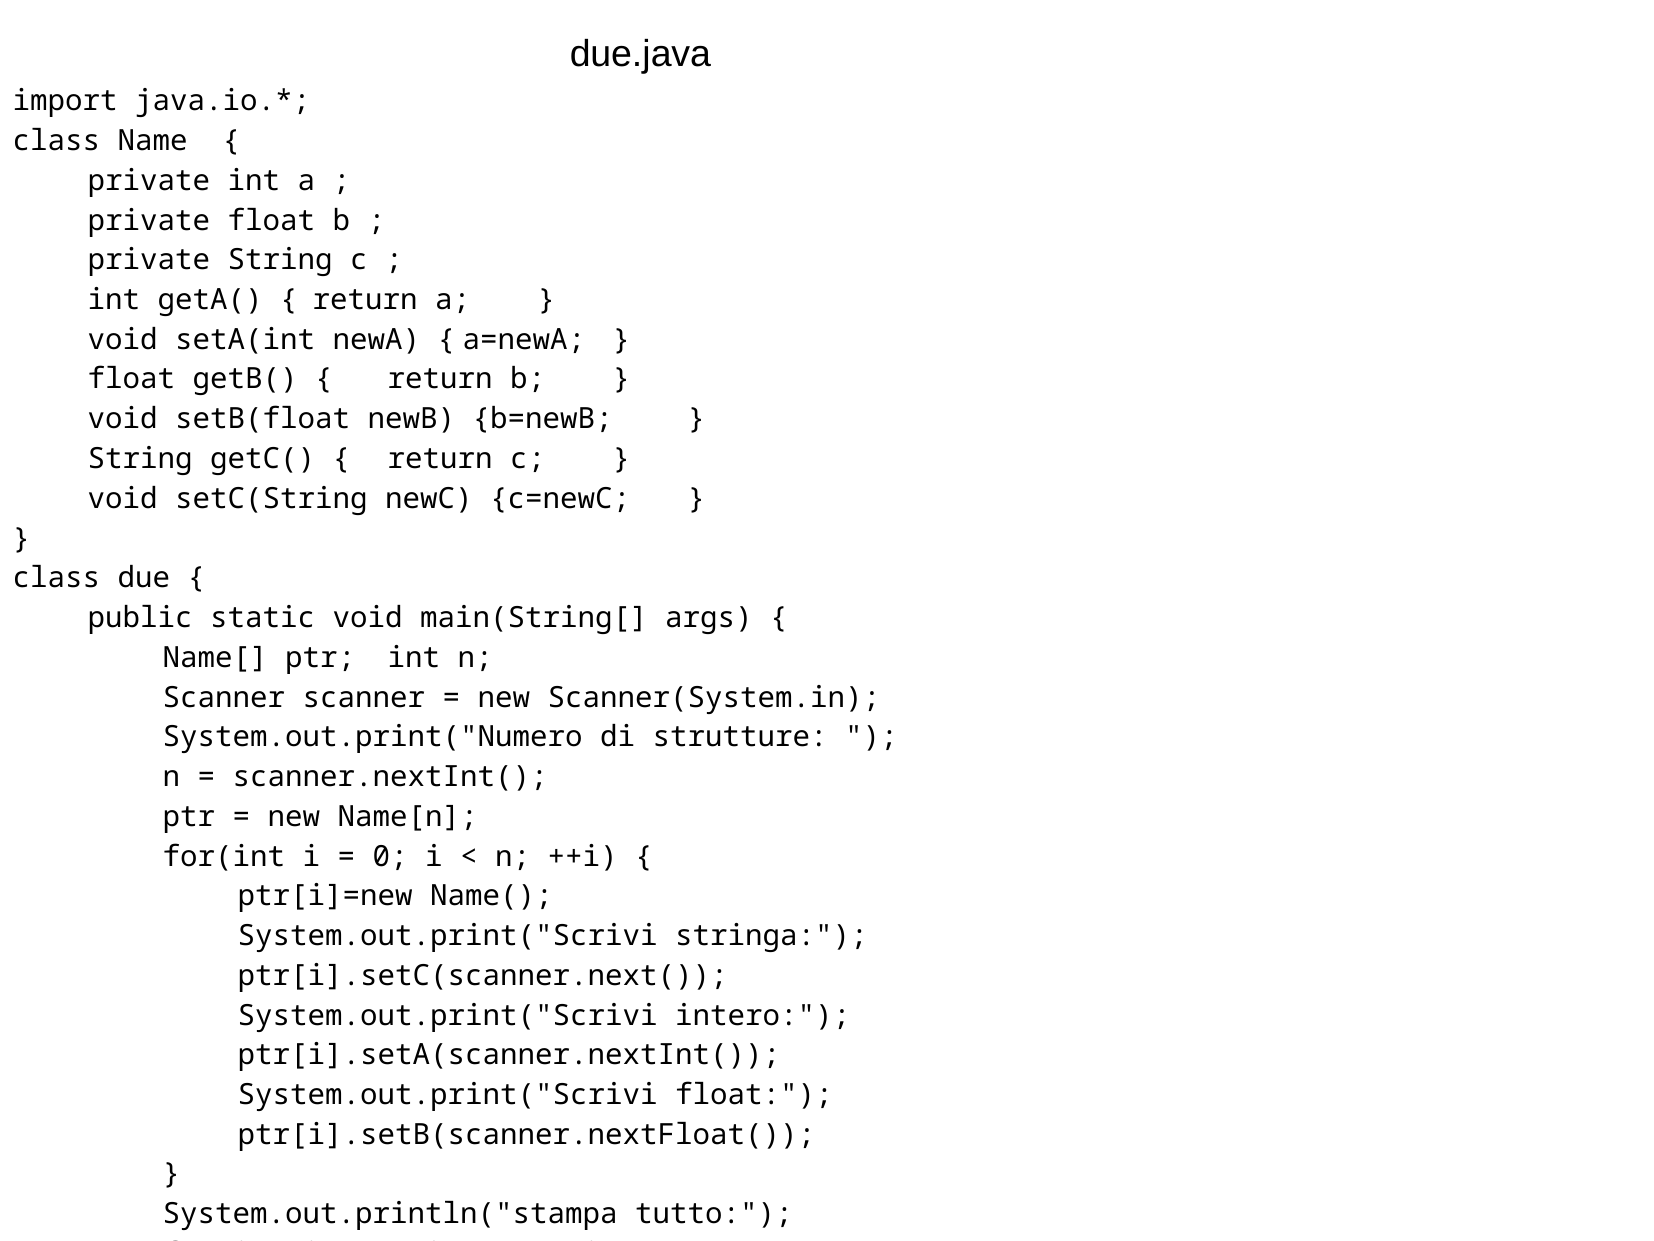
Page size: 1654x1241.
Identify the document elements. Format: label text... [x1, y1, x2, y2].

text_box import java.io.*; class Name { private int a ; private float b ; private String c ; int getA() { return a; } void setA(int newA) { a=newA; } float getB() { return b; } void setB(float newB) {b=newB; } String getC() { return c; } void setC(String newC) {c=newC; } } class due { public static void main(String[] args) { Name[] ptr; int n; Scanner scanner = new Scanner(System.in); System.out.print("Numero di strutture: "); n = scanner.nextInt(); ptr = new Name[n]; for(int i = 0; i < n; ++i) { ptr[i]=new Name(); System.out.print("Scrivi stringa:"); ptr[i].setC(scanner.next()); System.out.print("Scrivi intero:"); ptr[i].setA(scanner.nextInt()); System.out.print("Scrivi float:"); ptr[i].setB(scanner.nextFloat()); } System.out.println("stampa tutto:"); for(int i = 0; i < n; ++i) { System.out.printf("%s\t%d\t%.2f\n", ptr[i].getC(), ptr[i].getA(), ptr[i].getB()); } } } [0, 72, 1654, 1241]
text_box due.java [555, 24, 1051, 82]
